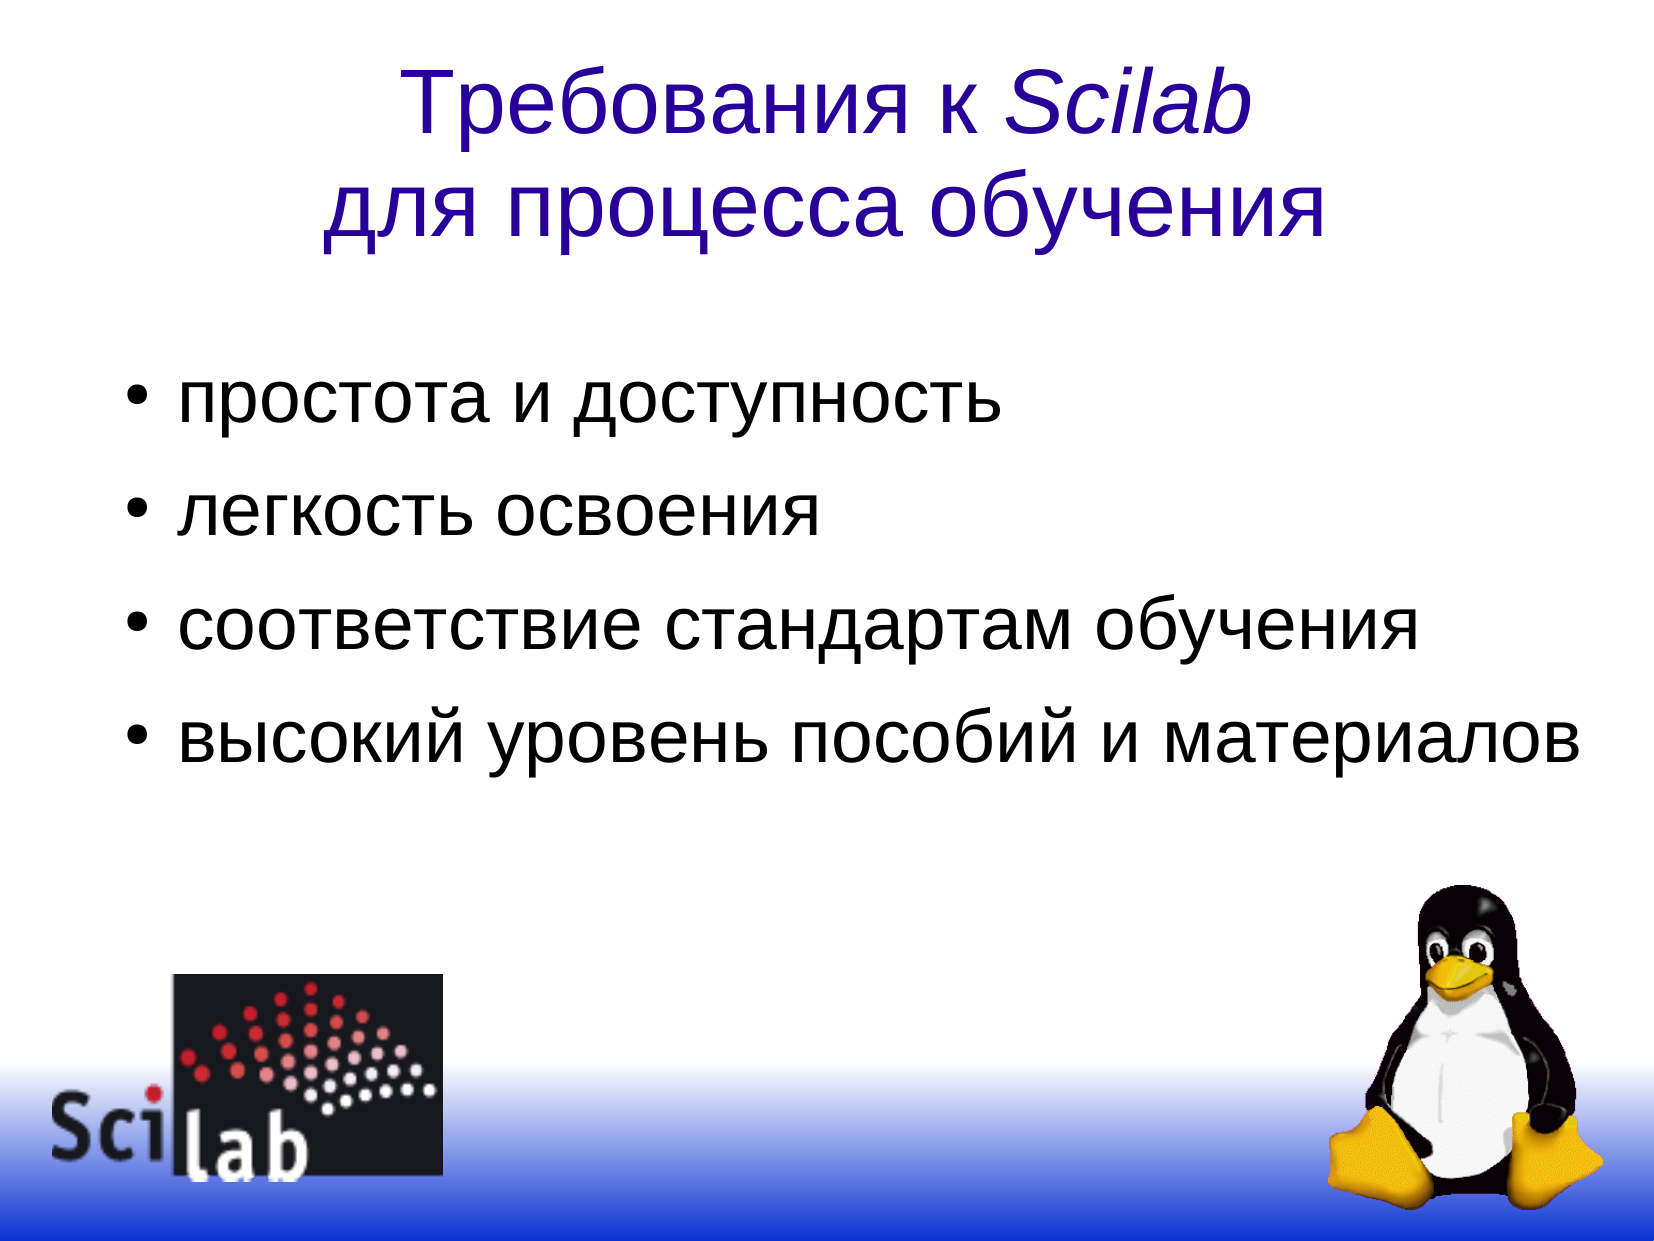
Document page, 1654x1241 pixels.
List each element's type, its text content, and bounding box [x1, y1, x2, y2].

picture [52, 974, 443, 1182]
title Требования к Scilab для процесса обучения [82, 37, 1571, 269]
list простота и доступность легкость освоения соответствие стандартам обучения высокий уровень пособий и материалов [88, 354, 1625, 1062]
picture [1328, 885, 1603, 1211]
text_box [0, 1062, 1654, 1241]
